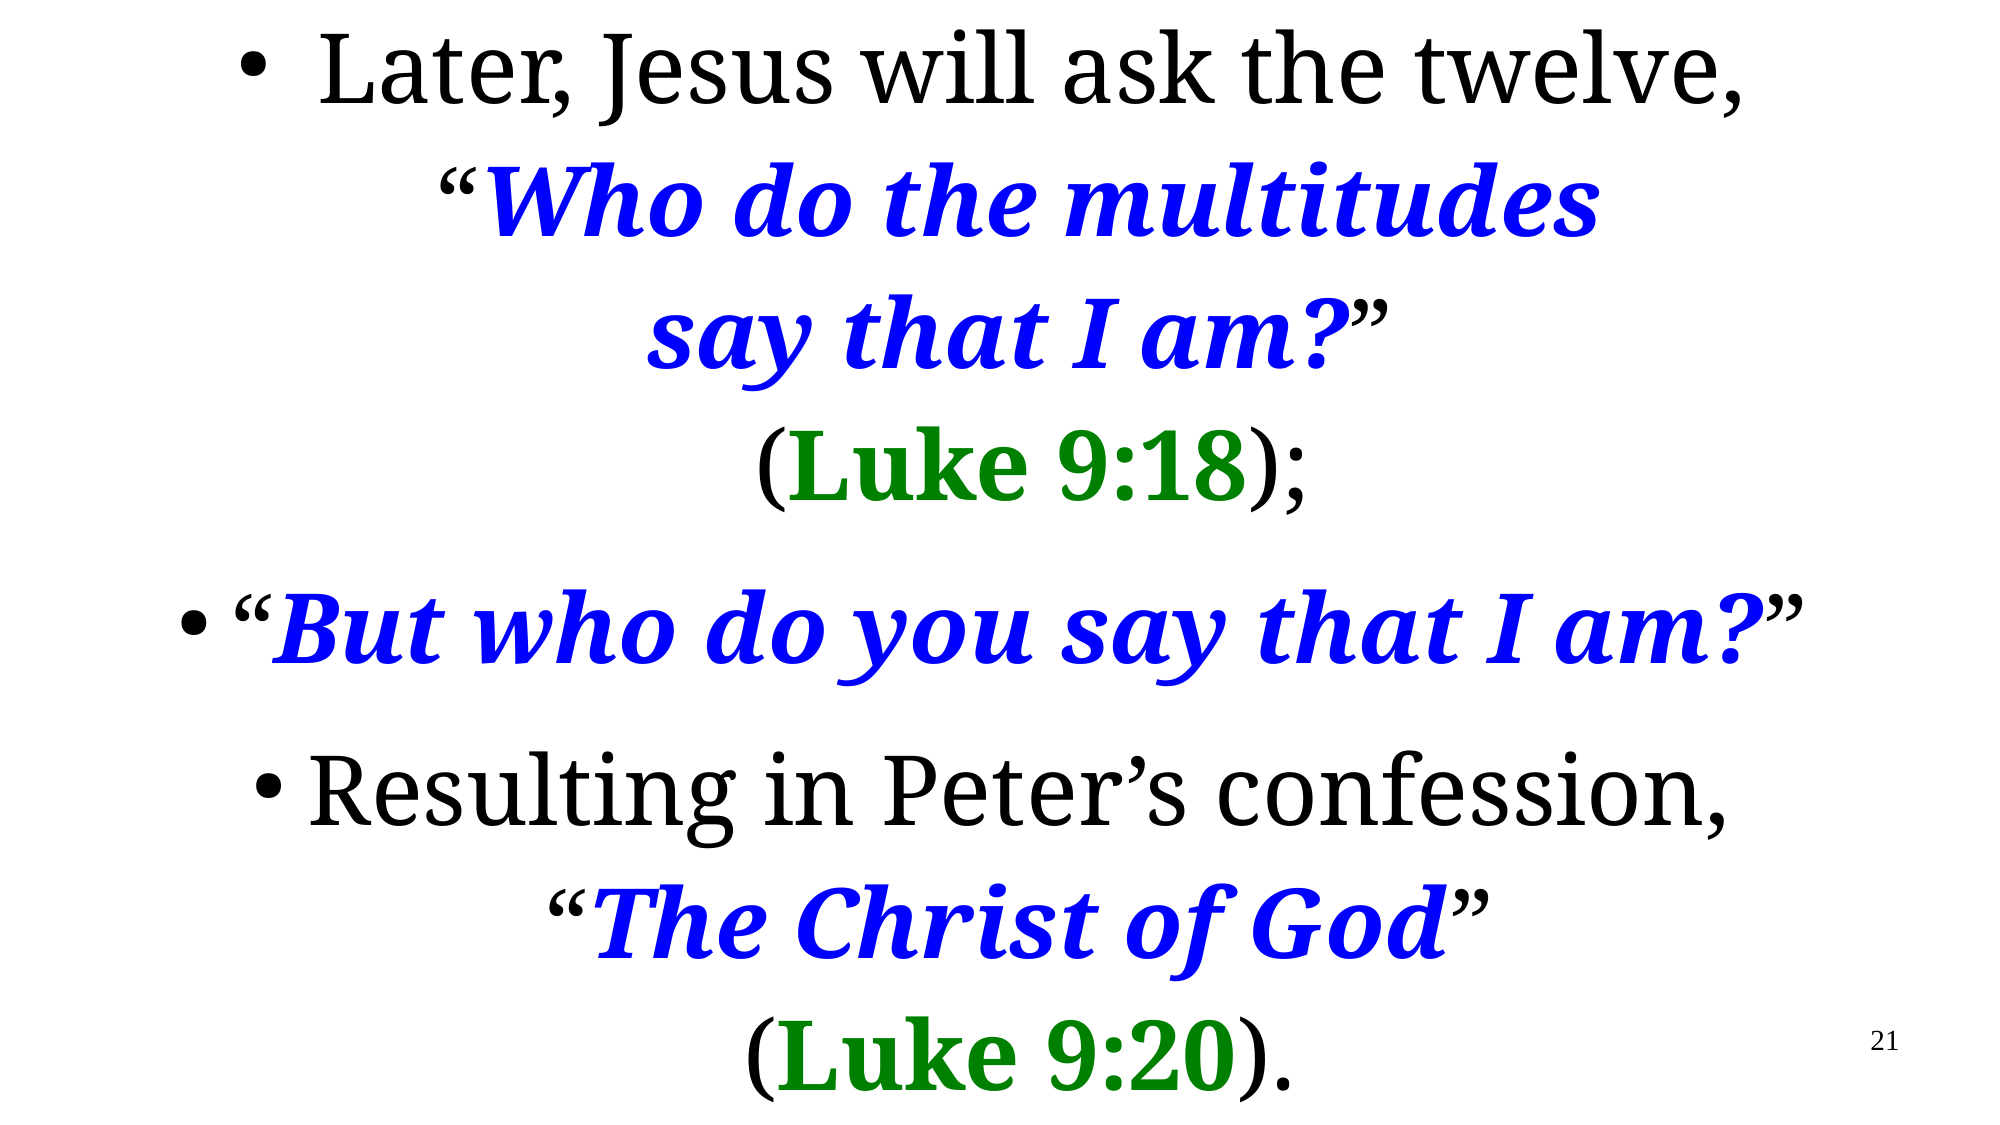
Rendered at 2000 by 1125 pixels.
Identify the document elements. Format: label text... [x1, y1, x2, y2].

list Later, Jesus will ask the twelve, “Who do the multitudes say that I am?” (Luke 9:18); “But who do you say that I am?” Resulting in Peter’s confession, “The Christ of God” (Luke 9:20). [0, 0, 1996, 1123]
